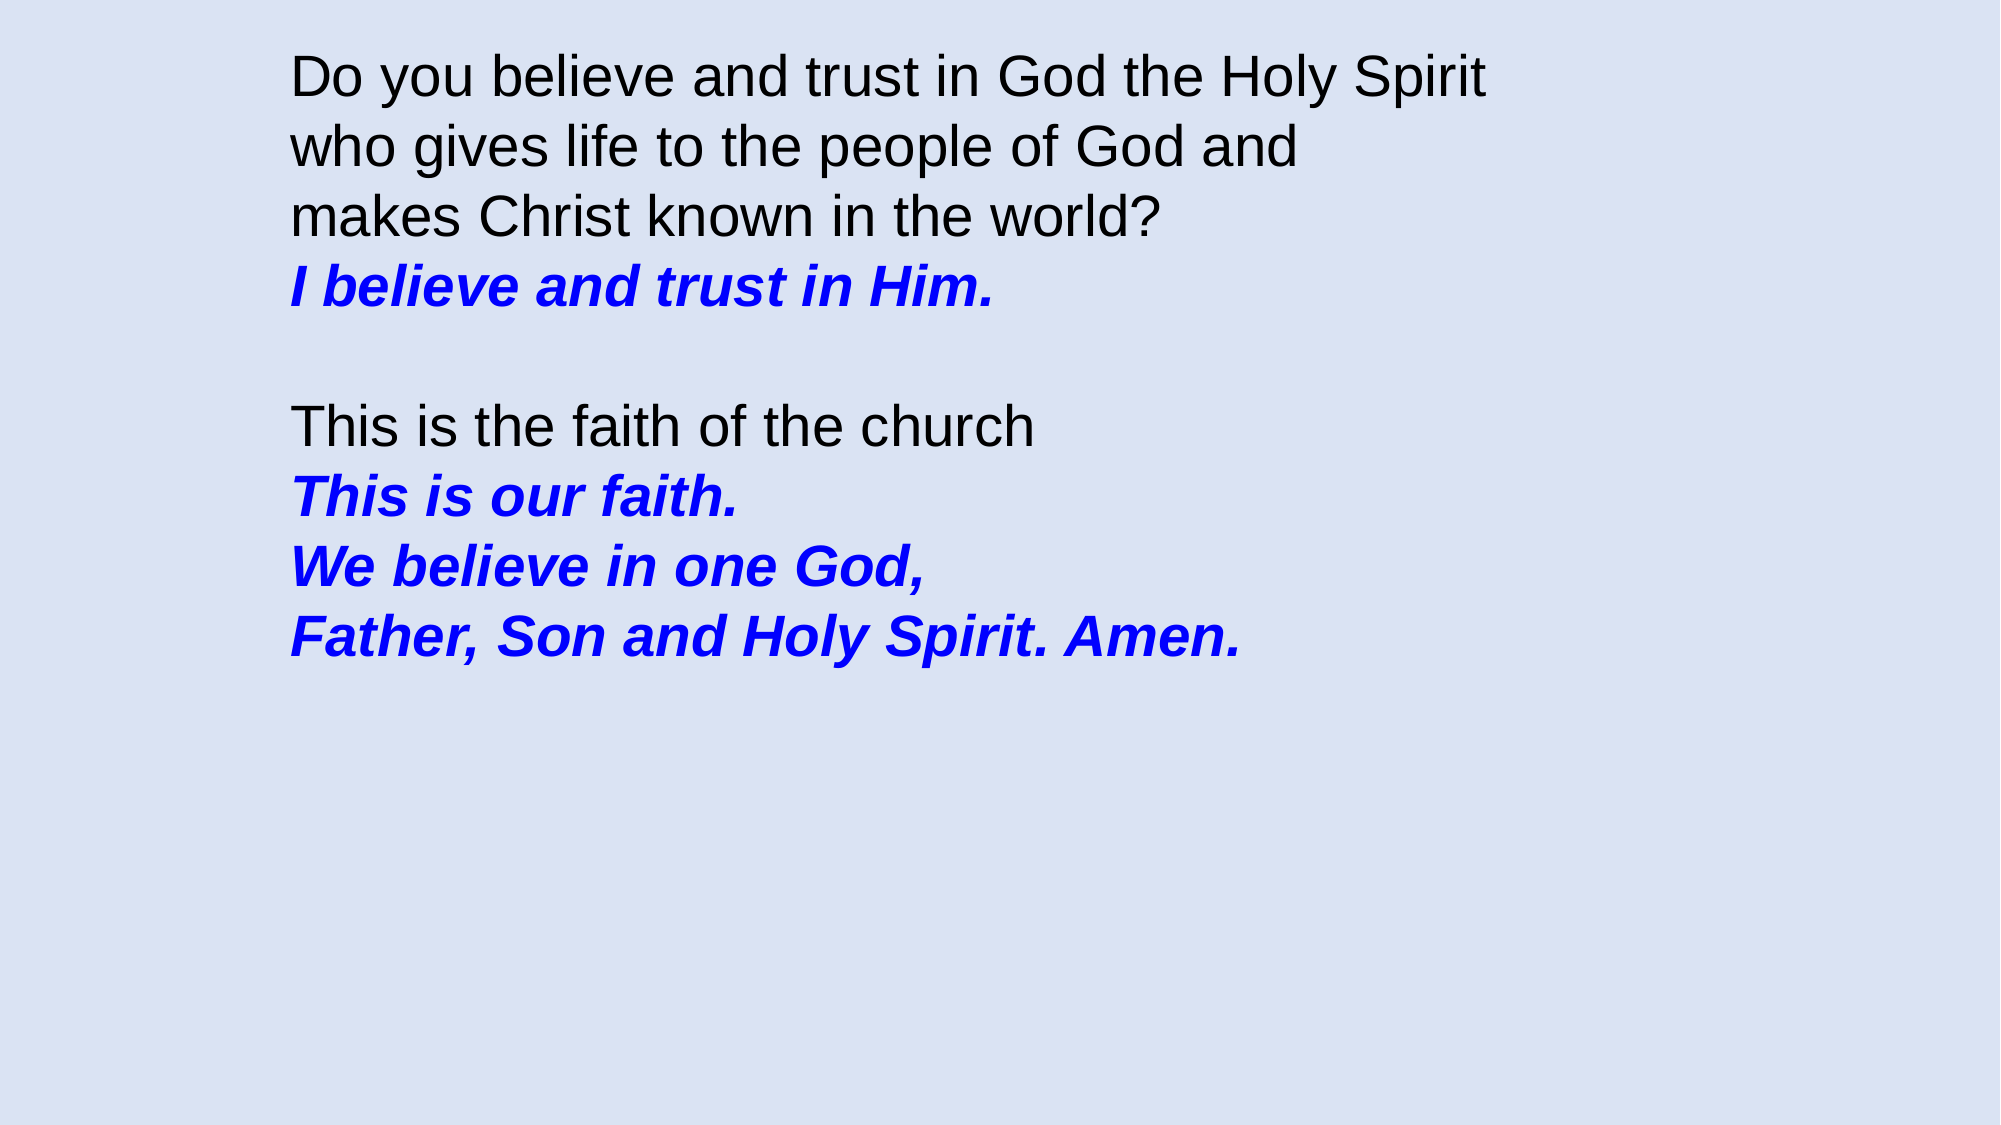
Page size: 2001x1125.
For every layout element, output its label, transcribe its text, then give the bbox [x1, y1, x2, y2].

text_box Do you believe and trust in God the Holy Spirit who gives life to the people of God and makes Christ known in the world? I believe and trust in Him. This is the faith of the church This is our faith. We believe in one God, Father, Son and Holy Spirit. Amen. [275, 30, 1768, 895]
